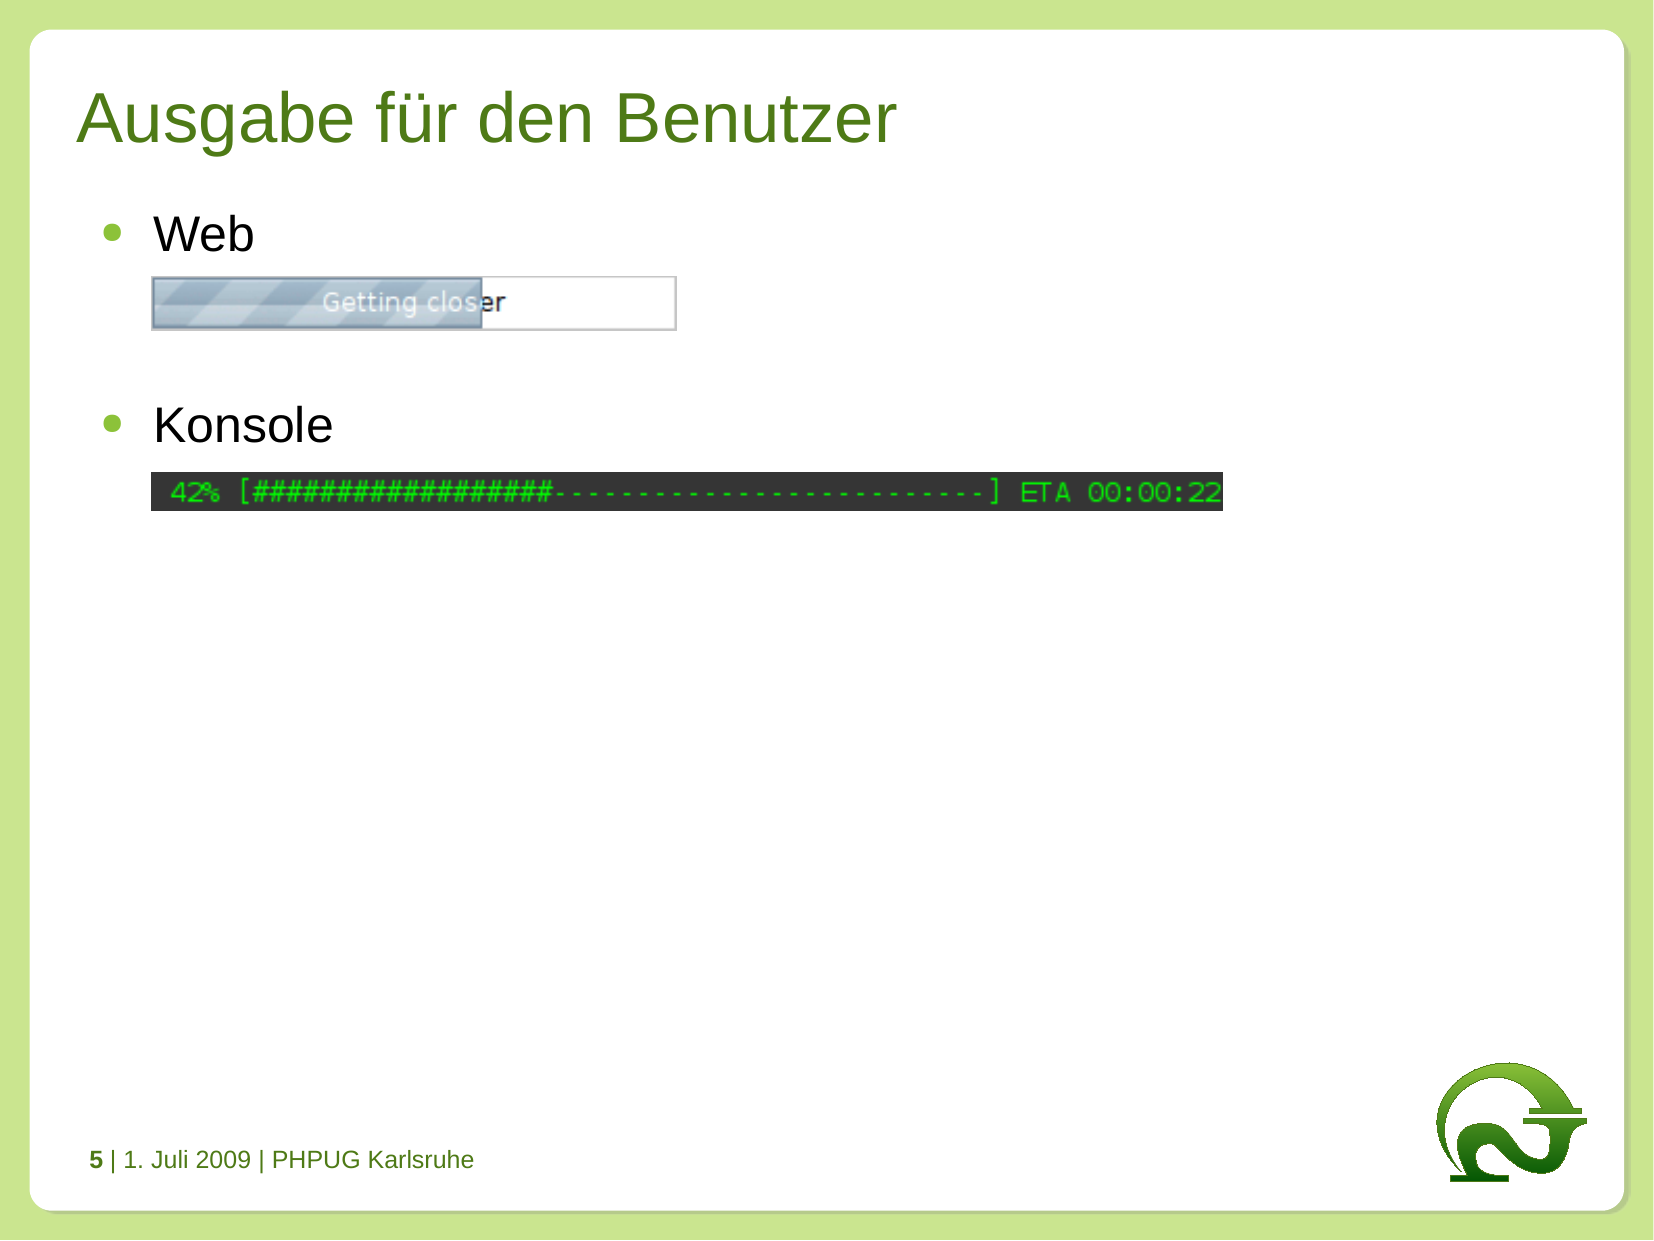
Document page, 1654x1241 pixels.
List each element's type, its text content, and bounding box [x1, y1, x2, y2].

picture [151, 472, 1223, 511]
title Ausgabe für den Benutzer [76, 59, 1565, 178]
list Web Konsole [82, 206, 1565, 1093]
picture [151, 276, 677, 331]
